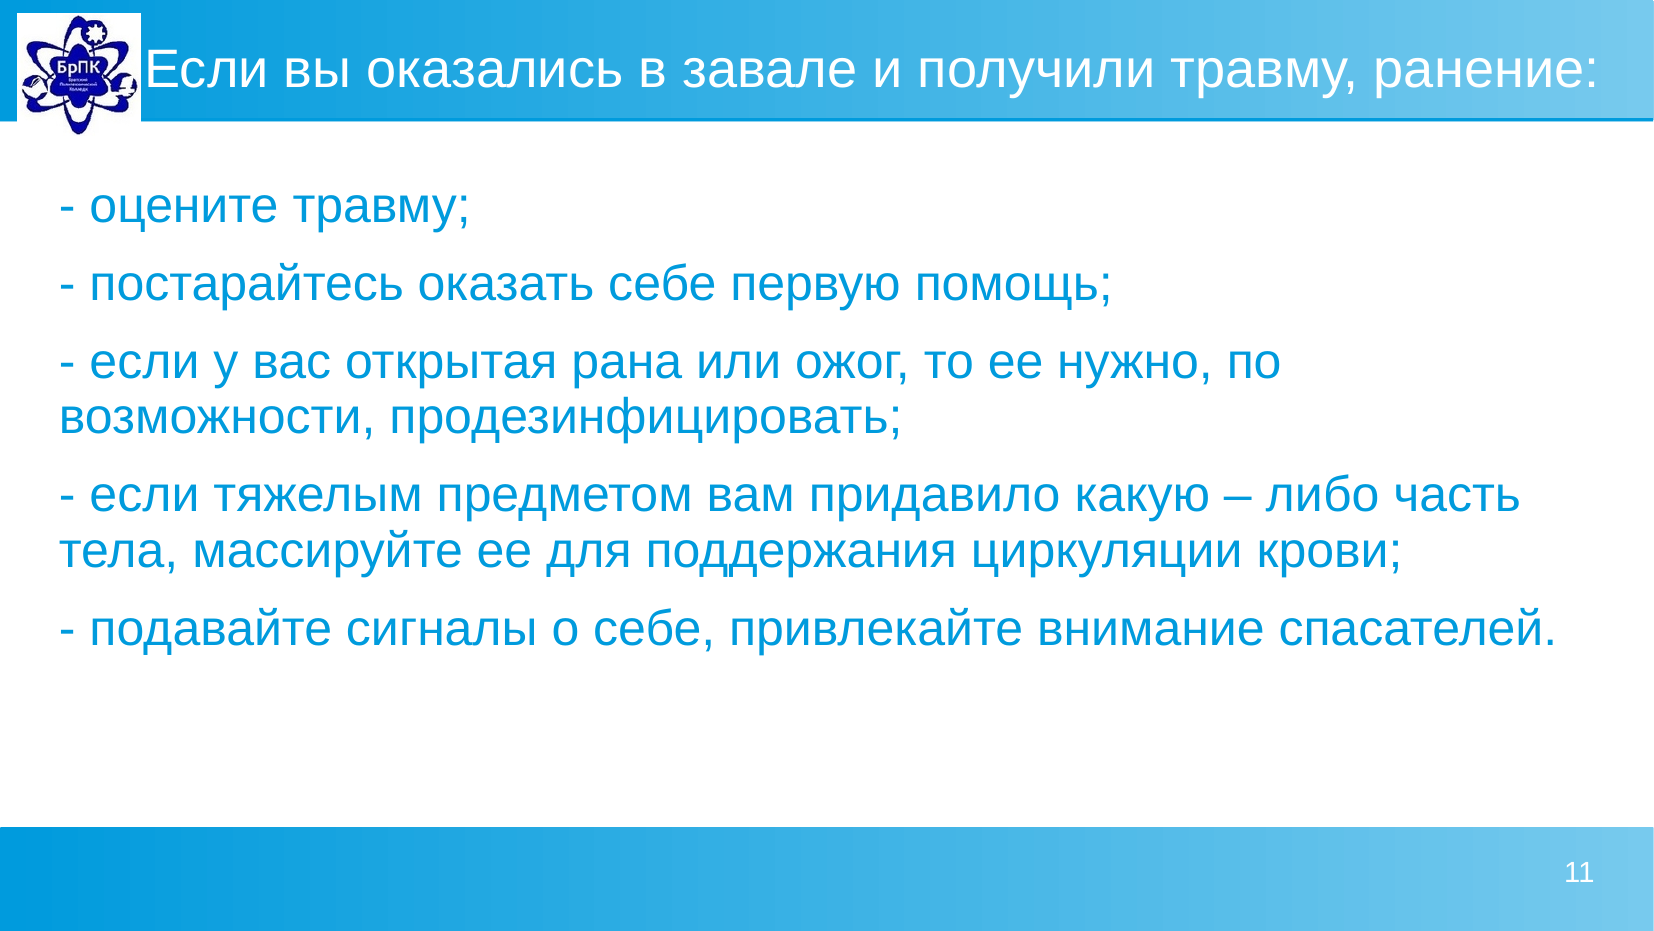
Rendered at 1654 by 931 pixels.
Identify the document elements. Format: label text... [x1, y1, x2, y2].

picture [17, 14, 141, 136]
list - оцените травму; - постарайтесь оказать себе первую помощь; - если у вас открытая рана или ожог, то ее нужно, по возможности, продезинфицировать; - если тяжелым предметом вам придавило какую – либо часть тела, массируйте ее для поддержания циркуляции крови; - подавайте сигналы о себе, привлекайте внимание спасателей. [59, 177, 1595, 768]
title Если вы оказались в завале и получили травму, ранение: [141, 38, 1641, 100]
